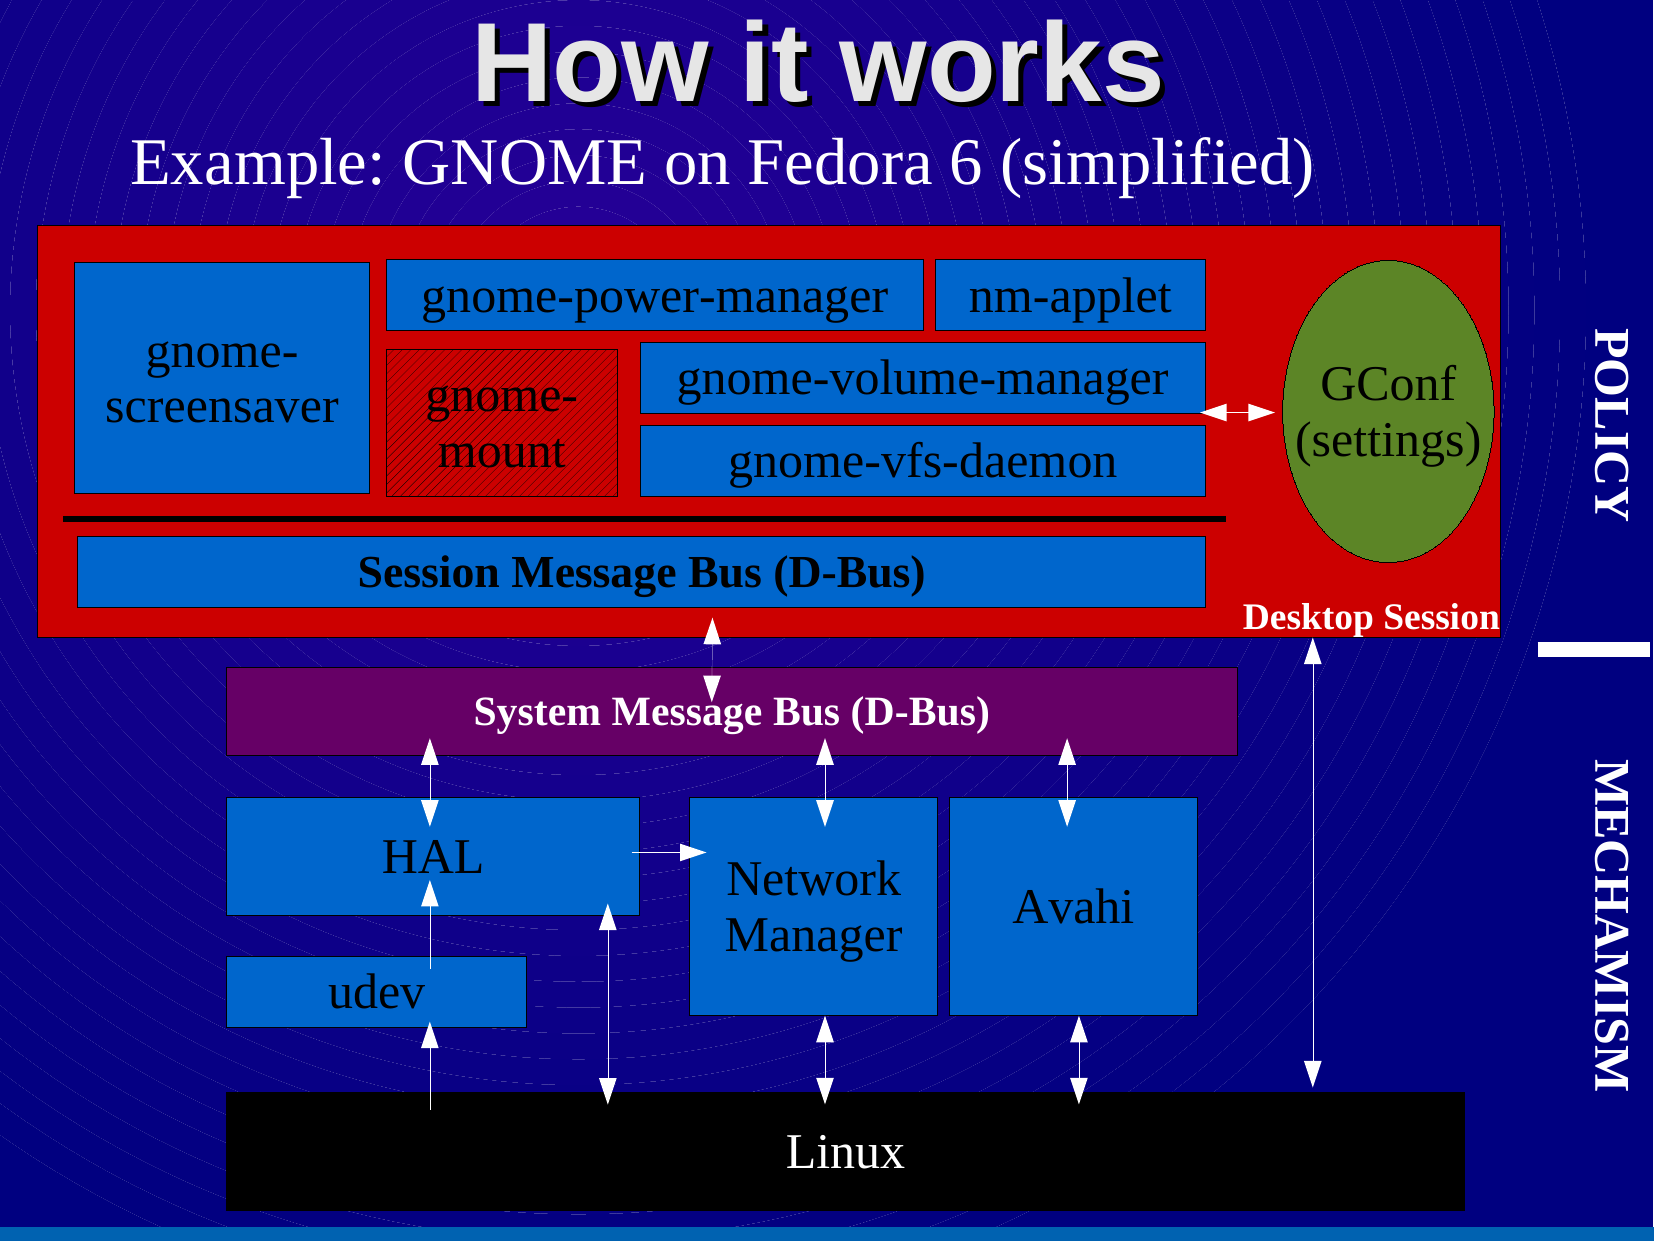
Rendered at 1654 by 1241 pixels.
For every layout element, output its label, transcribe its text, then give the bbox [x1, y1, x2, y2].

text_box gnome-power-manager [386, 259, 924, 331]
text_box gnome-volume-manager [640, 342, 1206, 414]
text_box Desktop Session [37, 225, 1501, 638]
text_box Avahi [949, 797, 1198, 1016]
list Example: GNOME on Fedora 6 (simplified) [112, 124, 1525, 238]
text_box MECHAMISM [1564, 759, 1640, 1097]
title How it works [112, 0, 1525, 124]
text_box nm-applet [935, 259, 1206, 331]
text_box GConf (settings) [1282, 260, 1495, 563]
text_box Linux [226, 1092, 1465, 1211]
text_box Network Manager [689, 797, 938, 1016]
text_box Session Message Bus (D-Bus) [77, 536, 1206, 608]
text_box gnome- screensaver [74, 262, 370, 494]
text_box POLICY [1564, 328, 1641, 618]
text_box udev [226, 956, 527, 1028]
text_box gnome- mount [386, 349, 618, 497]
text_box HAL [226, 797, 640, 916]
text_box System Message Bus (D-Bus) [226, 667, 1238, 756]
text_box gnome-vfs-daemon [640, 425, 1206, 497]
